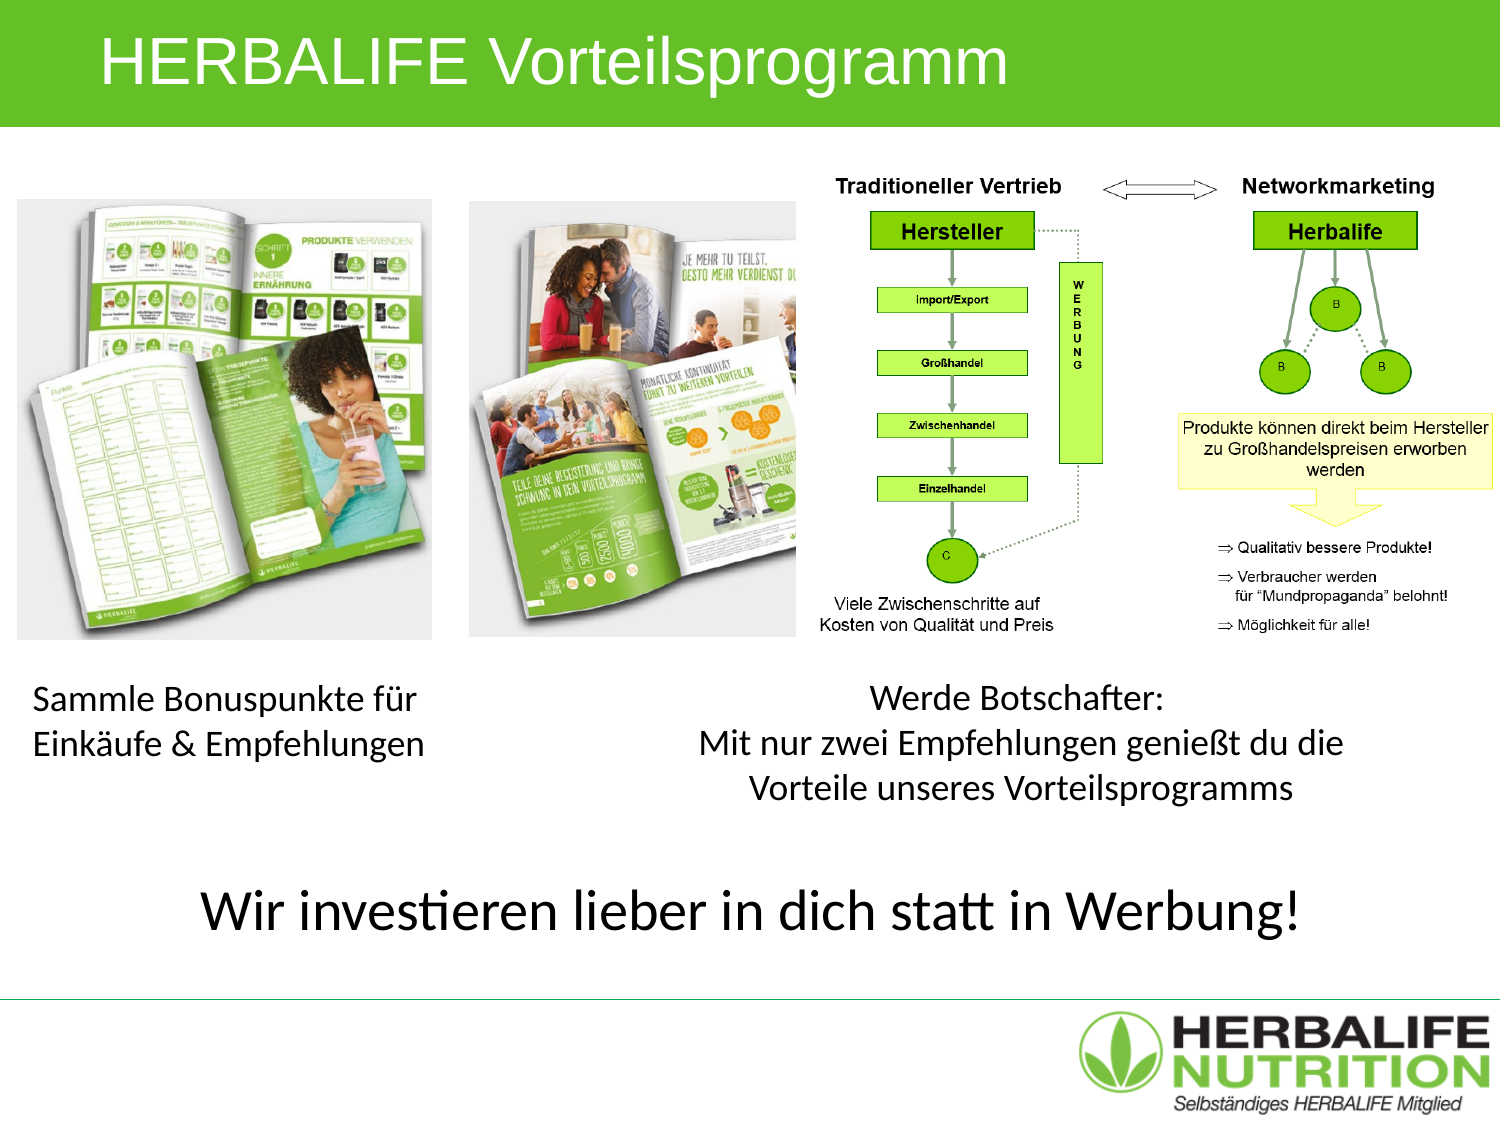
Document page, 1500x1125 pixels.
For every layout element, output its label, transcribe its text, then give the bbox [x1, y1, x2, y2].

title HERBALIFE Vorteilsprogramm [84, 18, 1379, 109]
picture [17, 199, 432, 640]
text_box Werde Botschafter: Mit nur zwei Empfehlungen genießt du die Vorteile unseres Vorteilsprogramms [632, 666, 1411, 816]
text_box Sammle Bonuspunkte für Einkäufe & Empfehlungen [18, 667, 487, 772]
text_box Wir investieren lieber in dich statt in Werbung! [0, 864, 1500, 951]
picture [469, 172, 1500, 645]
